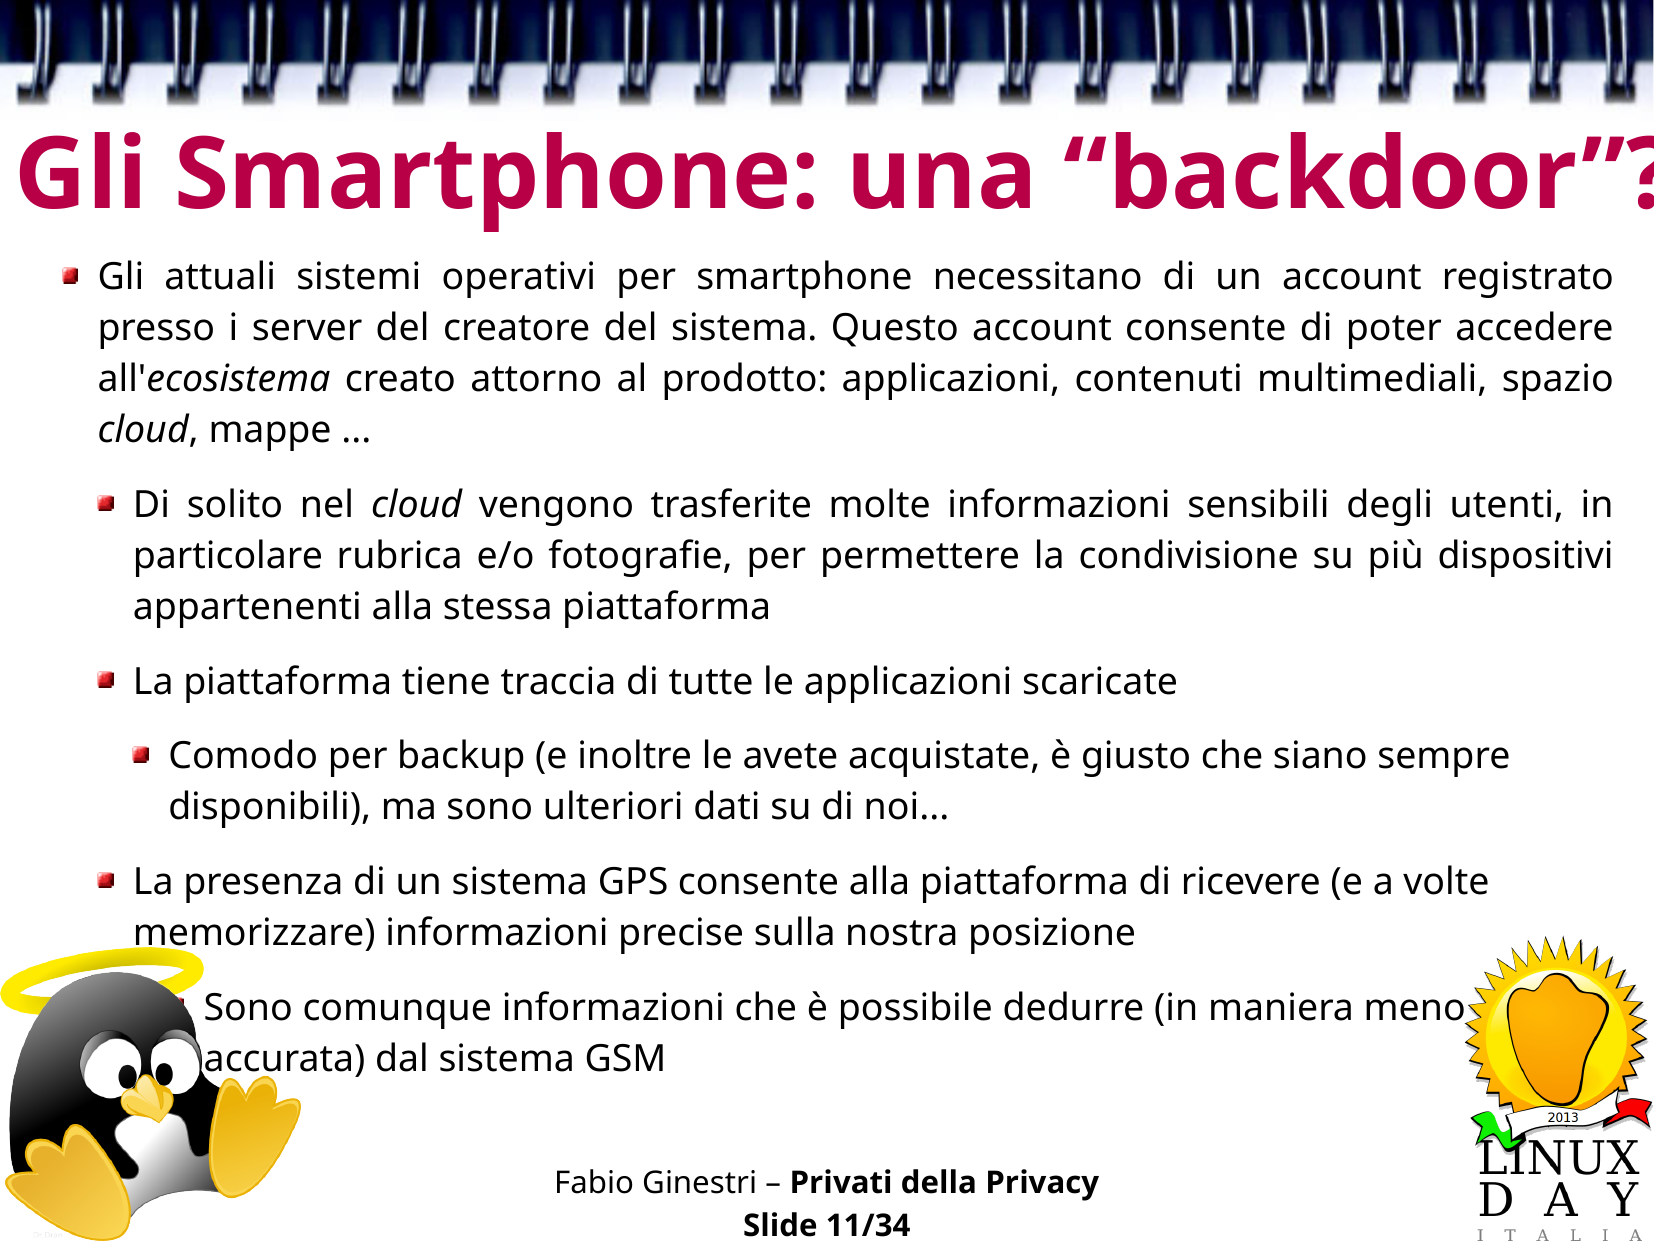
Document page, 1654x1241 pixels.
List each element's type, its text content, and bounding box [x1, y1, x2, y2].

text_box Gli attuali sistemi operativi per smartphone necessitano di un account registrato presso i server del creatore del sistema. Questo account consente di poter accedere all'ecosistema creato attorno al prodotto: applicazioni, contenuti multimediali, spazio cloud, mappe ... Di solito nel cloud vengono trasferite molte informazioni sensibili degli utenti, in particolare rubrica e/o fotografie, per permettere la condivisione su più dispositivi appartenenti alla stessa piattaforma La piattaforma tiene traccia di tutte le applicazioni scaricate Comodo per backup (e inoltre le avete acquistate, è giusto che siano sempre disponibili), ma sono ulteriori dati su di noi... La presenza di un sistema GPS consente alla piattaforma di ricevere (e a volte memorizzare) informazioni precise sulla nostra posizione Sono comunque informazioni che è possibile dedurre (in maniera meno accurata) dal sistema GSM [11, 242, 1630, 942]
picture [0, 947, 301, 1241]
text_box Gli Smartphone: una “backdoor”? [0, 94, 1633, 226]
picture [1464, 935, 1654, 1241]
text_box Fabio Ginestri – Privati della Privacy Slide <numero>/34 [550, 1152, 1104, 1241]
picture [0, 0, 1654, 121]
